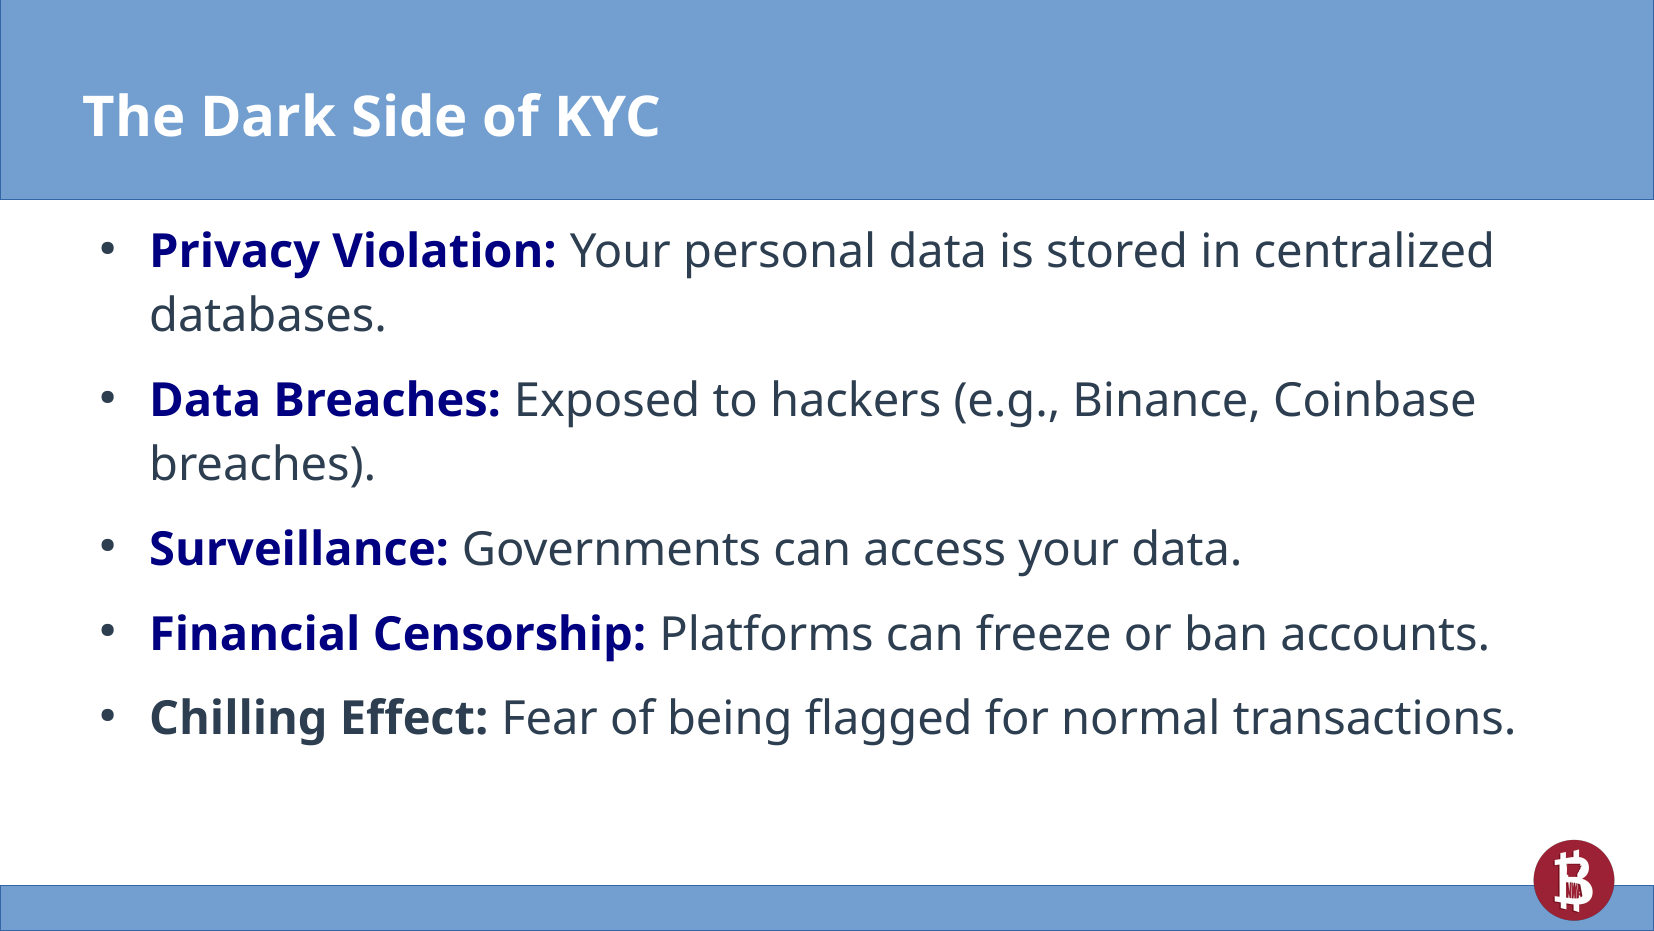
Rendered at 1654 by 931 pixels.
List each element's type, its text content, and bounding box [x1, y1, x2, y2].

title The Dark Side of KYC [82, 37, 1571, 193]
picture [1500, 806, 1648, 931]
list Privacy Violation: Your personal data is stored in centralized databases. Data Breaches: Exposed to hackers (e.g., Binance, Coinbase breaches). Surveillance: Governments can access your data. Financial Censorship: Platforms can freeze or ban accounts. Chilling Effect: Fear of being flagged for normal transactions. [82, 217, 1571, 757]
